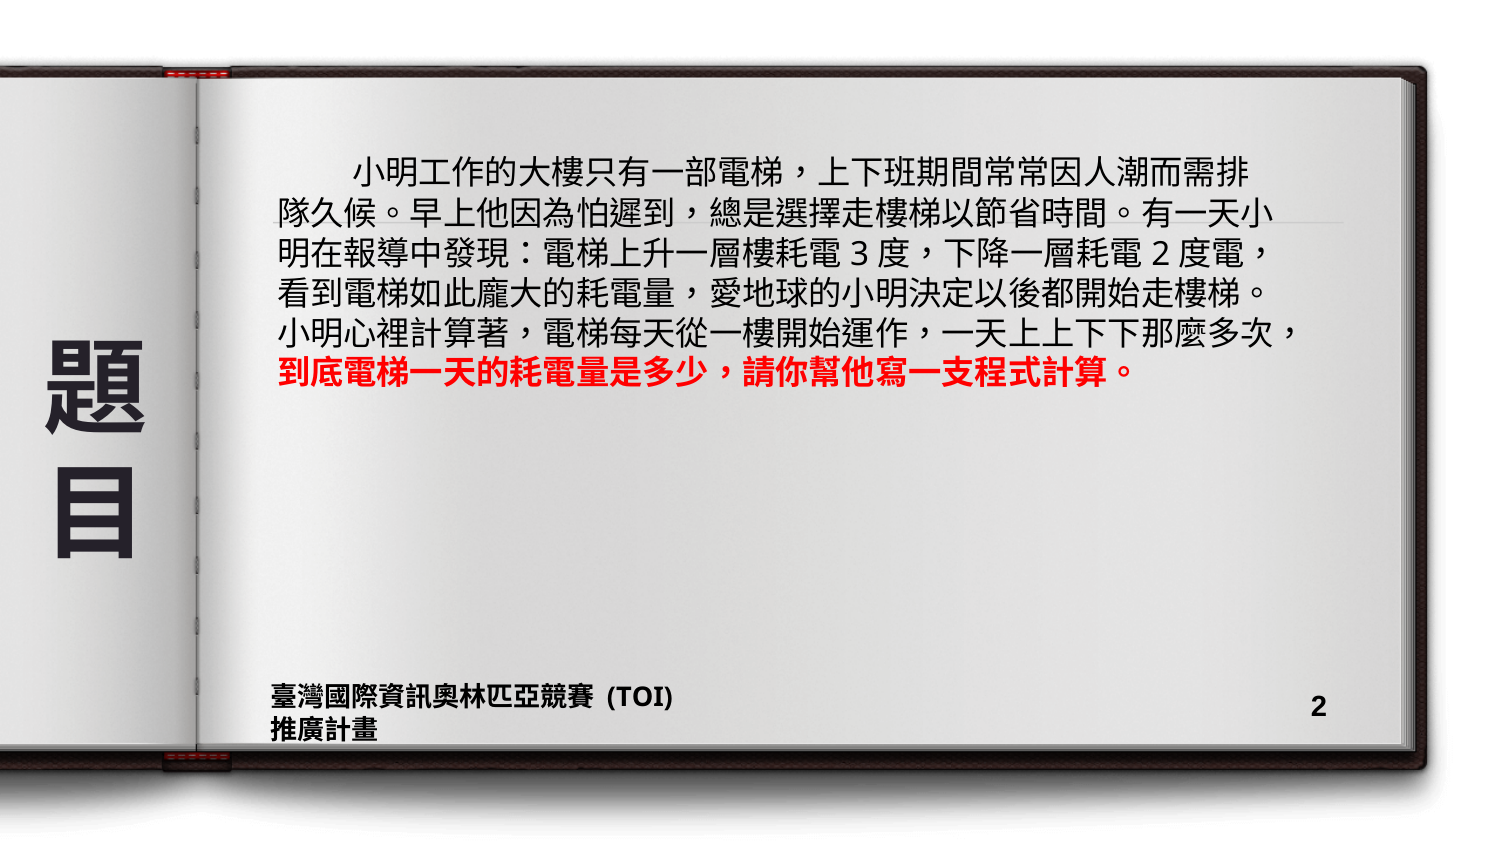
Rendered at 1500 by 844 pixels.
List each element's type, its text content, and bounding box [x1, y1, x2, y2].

text_box [1295, 672, 1386, 737]
text_box 小明工作的大樓只有一部電梯，上下班期間常常因人潮而需排隊久候。早上他因為怕遲到，總是選擇走樓梯以節省時間。有一天小明在報導中發現：電梯上升一層樓耗電3度，下降一層耗電2度電，看到電梯如此龐大的耗電量，愛地球的小明決定以後都開始走樓梯。 小明心裡計算著，電梯每天從一樓開始運作，一天上上下下那麼多次，到底電梯一天的耗電量是多少，請你幫他寫一支程式計算。 [262, 140, 1296, 579]
text_box 題 目 [28, 306, 210, 552]
